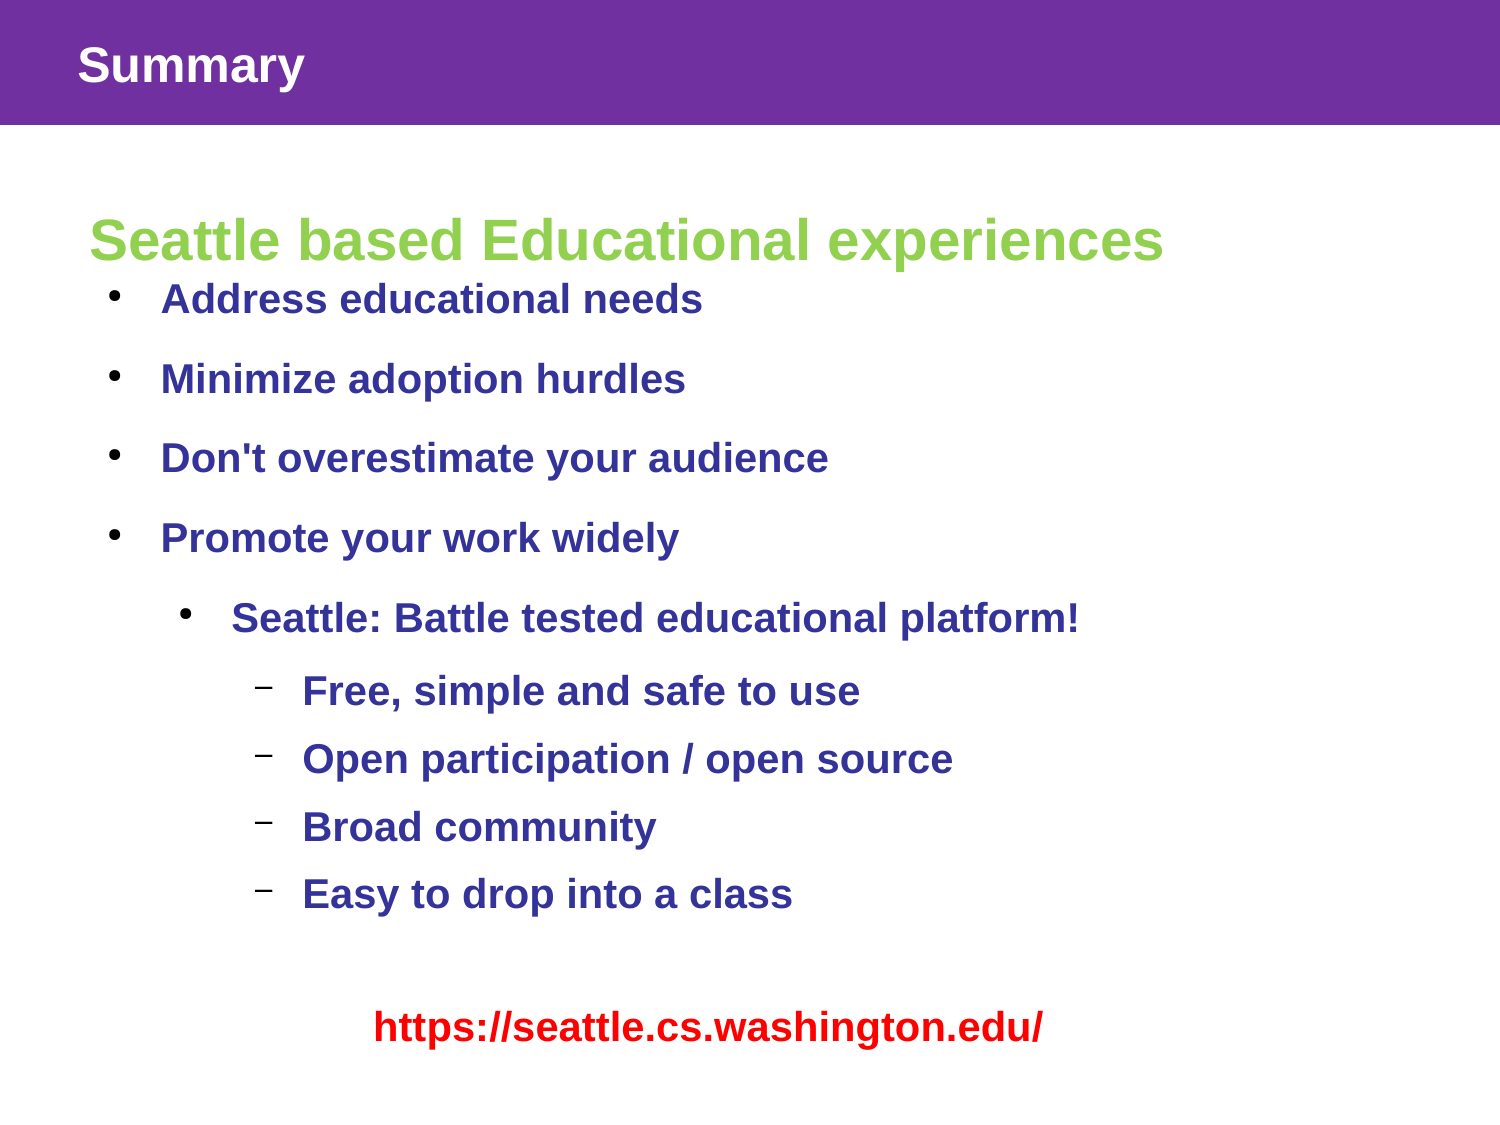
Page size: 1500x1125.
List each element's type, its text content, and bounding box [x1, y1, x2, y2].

text_box Summary [62, 24, 1450, 100]
list Seattle based Educational experiences Address educational needs Minimize adoption hurdles Don't overestimate your audience Promote your work widely Seattle: Battle tested educational platform! Free, simple and safe to use Open participation / open source Broad community Easy to drop into a class https://seattle.cs.washington.edu/ [75, 194, 1450, 1088]
text_box [0, 0, 1500, 125]
